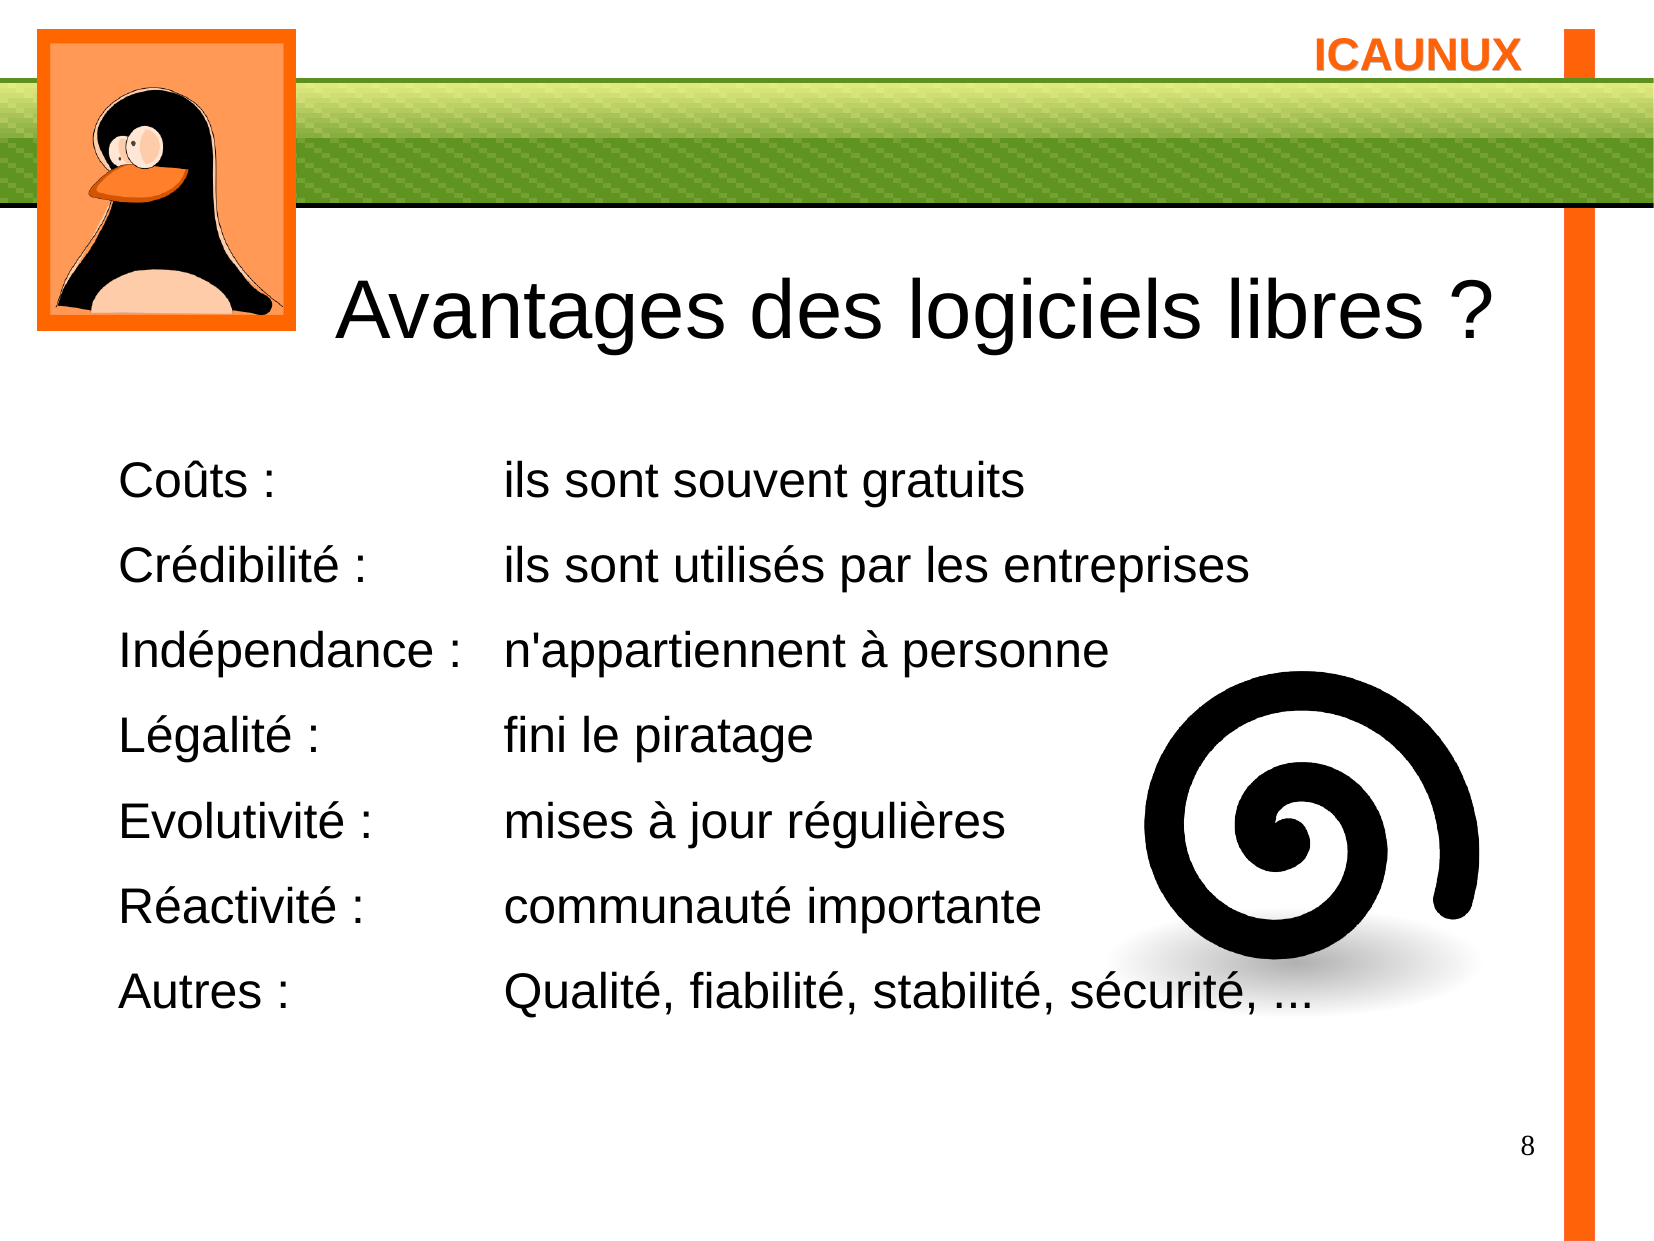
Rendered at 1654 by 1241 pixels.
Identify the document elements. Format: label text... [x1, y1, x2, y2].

title Avantages des logiciels libres ? [324, 235, 1506, 384]
picture [1092, 620, 1506, 1034]
picture [0, 29, 1654, 331]
list Coûts : ils sont souvent gratuits Crédibilité : ils sont utilisés par les entreprises Indépendance : n'appartiennent à personne Légalité : fini le piratage Evolutivité : mises à jour régulières Réactivité : communauté importante Autres : Qualité, fiabilité, stabilité, sécurité, ... [118, 452, 1418, 1063]
